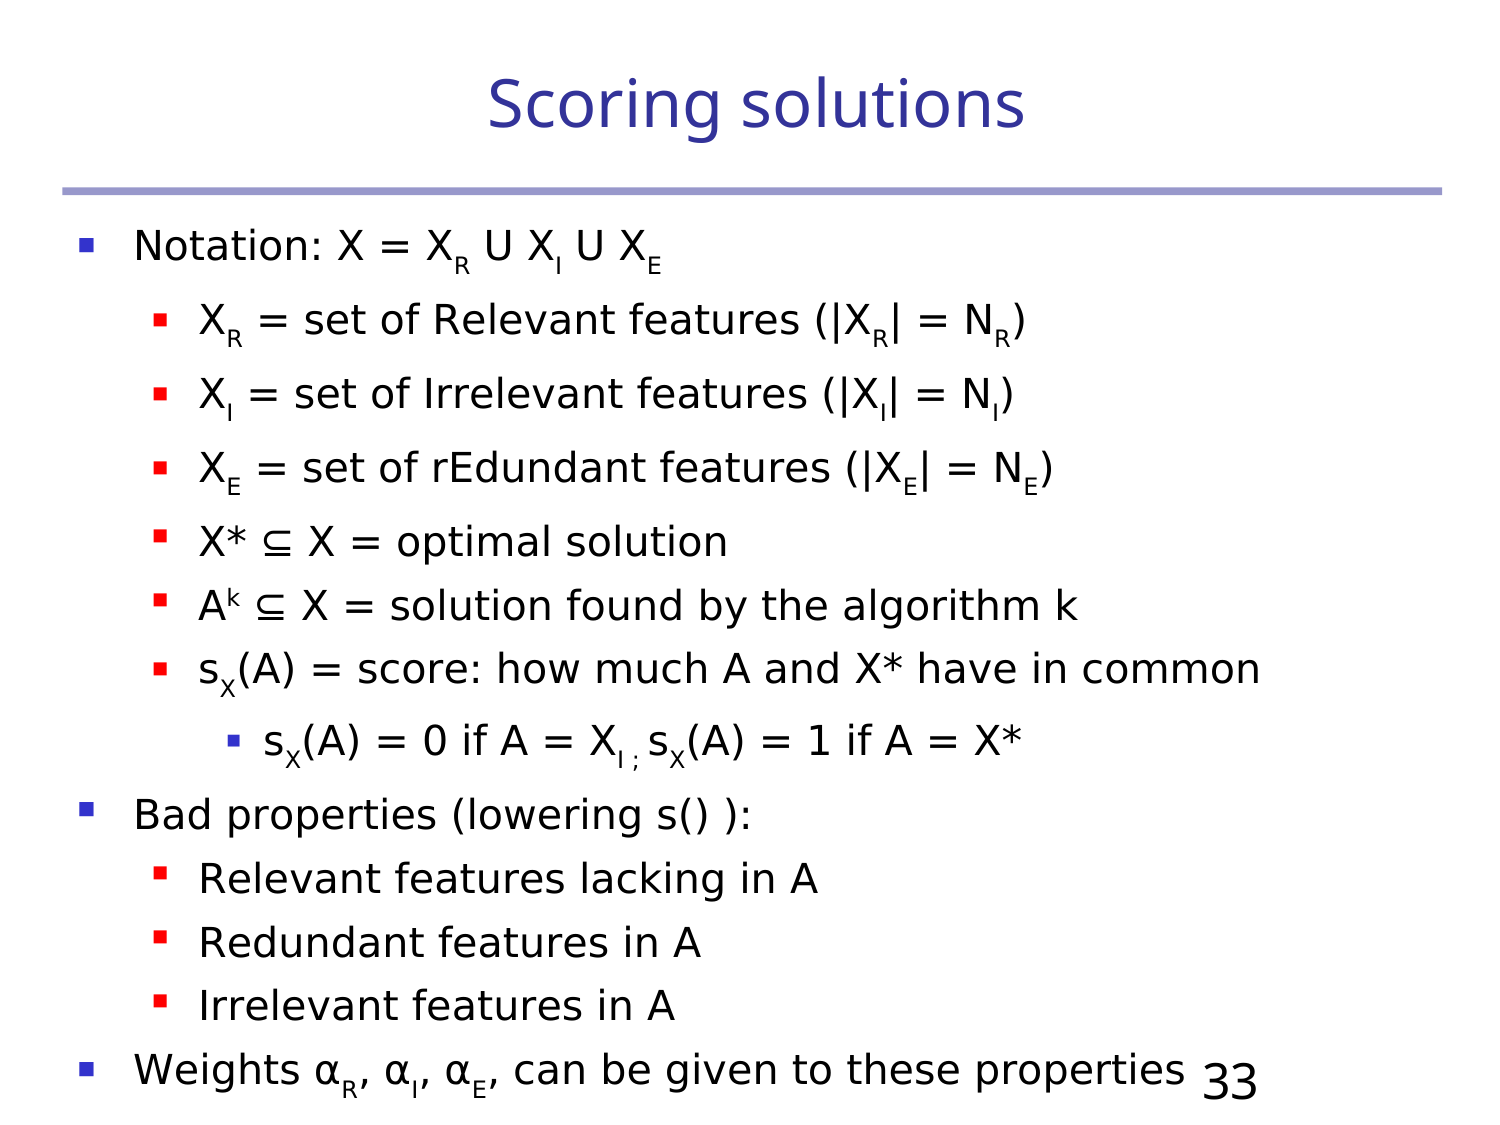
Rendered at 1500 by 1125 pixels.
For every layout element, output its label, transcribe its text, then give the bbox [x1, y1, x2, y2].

list Notation: X = XR U XI U XE XR = set of Relevant features (|XR| = NR) XI = set of Irrelevant features (|XI| = NI) XE = set of rEdundant features (|XE| = NE) X* ⊆ X = optimal solution Ak ⊆ X = solution found by the algorithm k sX(A) = score: how much A and X* have in common sX(A) = 0 if A = XI ; sX(A) = 1 if A = X* Bad properties (lowering s() ): Relevant features lacking in A Redundant features in A Irrelevant features in A Weights αR, αI, αE, can be given to these properties [62, 148, 1426, 1122]
text_box <number> [1187, 1050, 1500, 1125]
title Scoring solutions [60, 32, 1456, 170]
